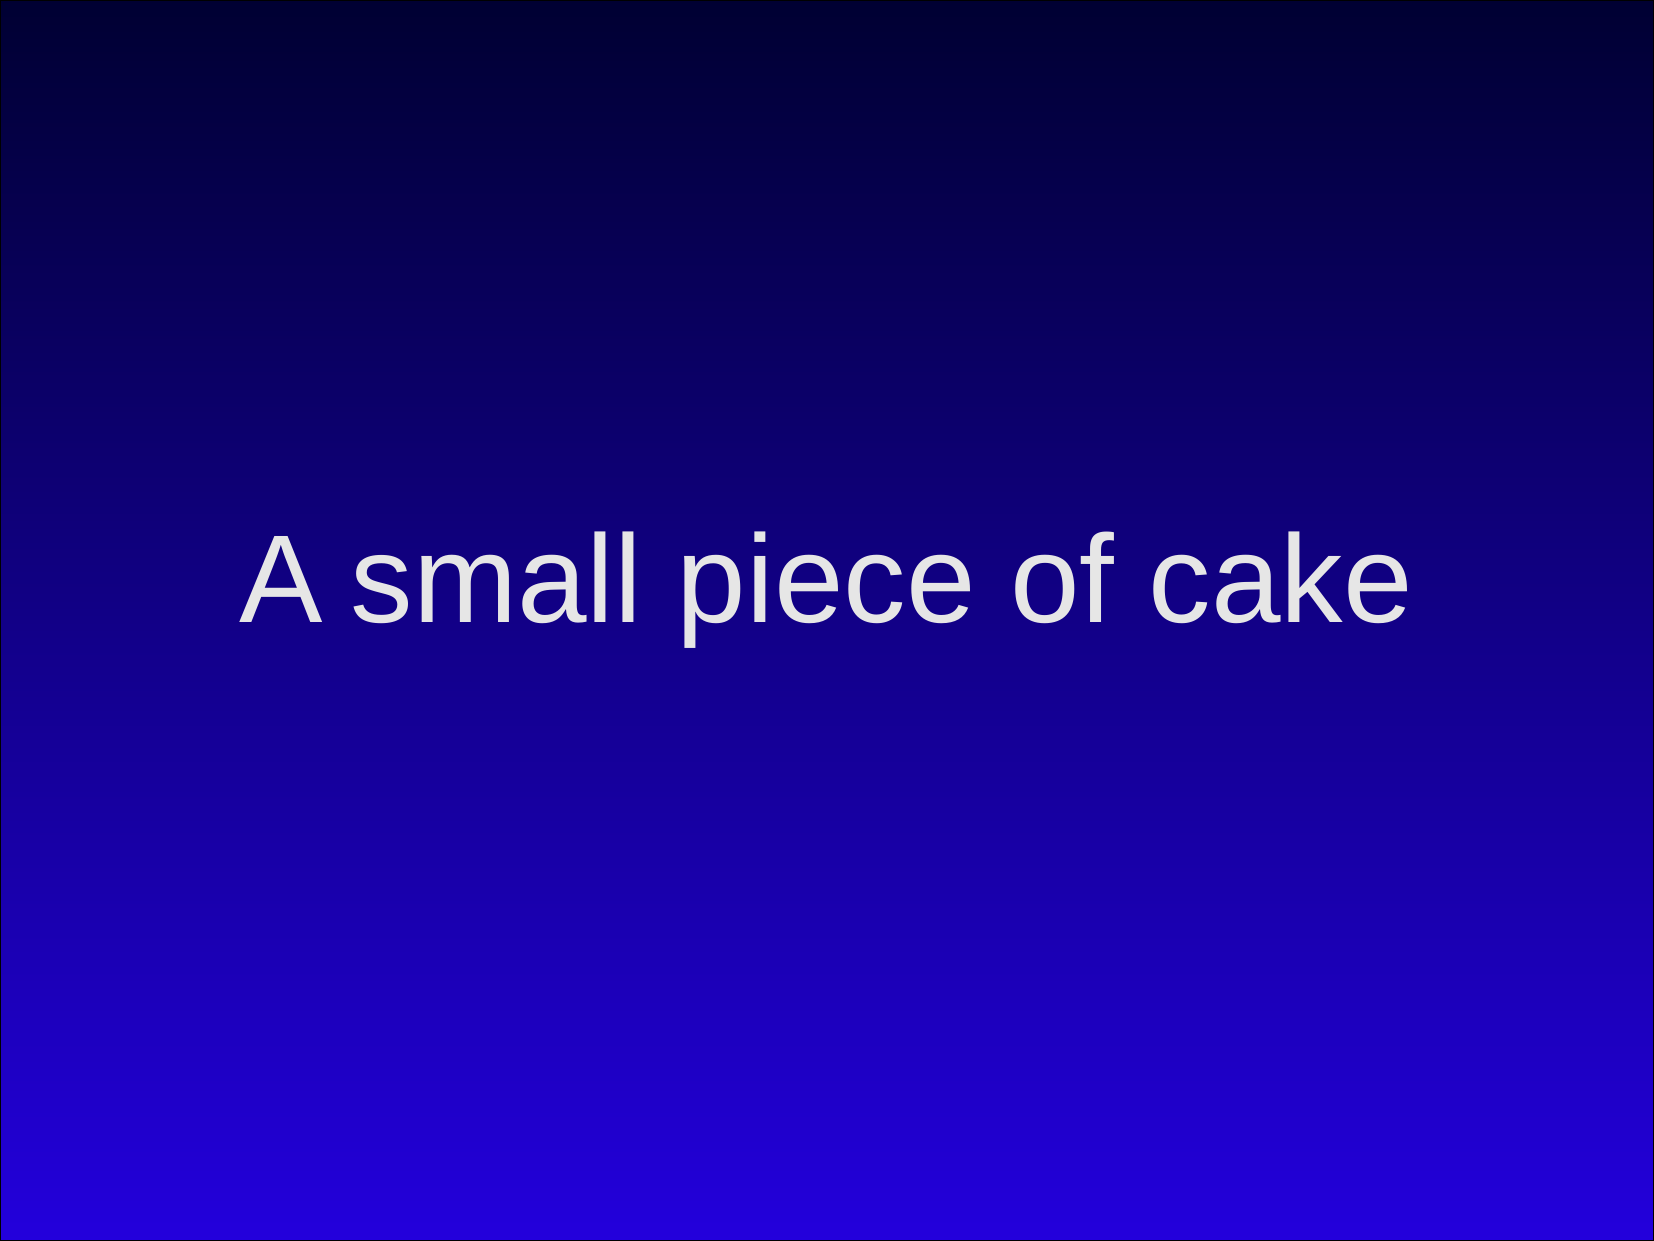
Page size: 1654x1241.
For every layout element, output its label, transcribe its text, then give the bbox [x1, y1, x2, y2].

subtitle A small piece of cake [82, 56, 1571, 1102]
